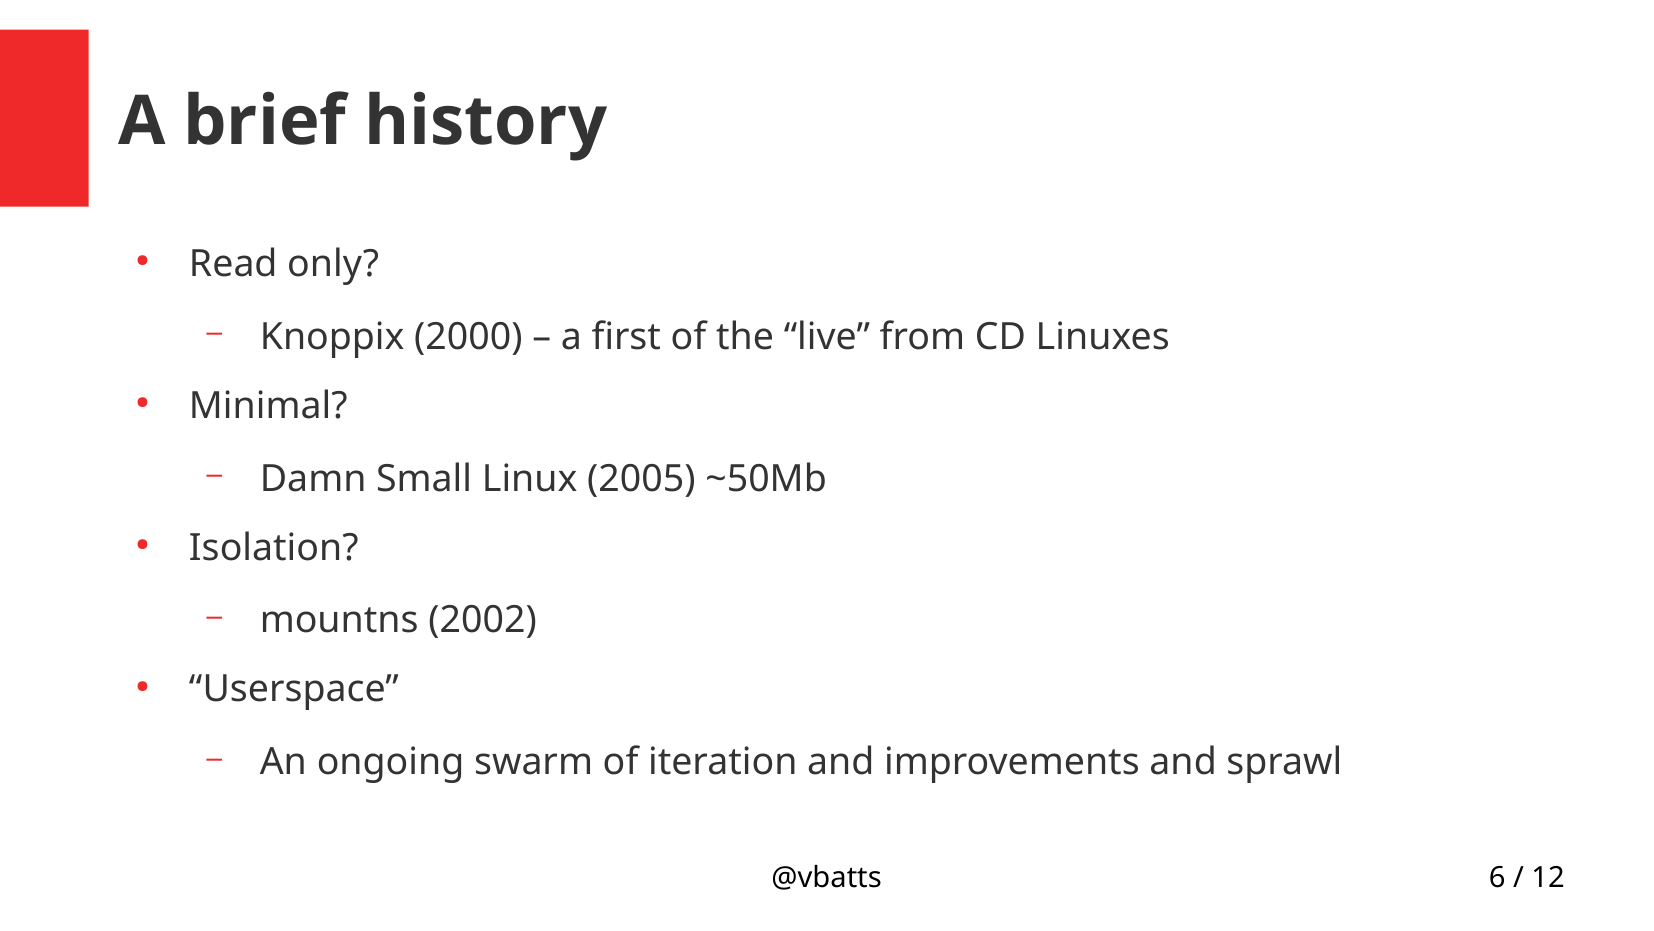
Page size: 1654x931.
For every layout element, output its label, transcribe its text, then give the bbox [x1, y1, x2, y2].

title A brief history [118, 29, 1595, 207]
list Read only? Knoppix (2000) – a first of the “live” from CD Linuxes Minimal? Damn Small Linux (2005) ~50Mb Isolation? mountns (2002) “Userspace” An ongoing swarm of iteration and improvements and sprawl [118, 236, 1595, 798]
